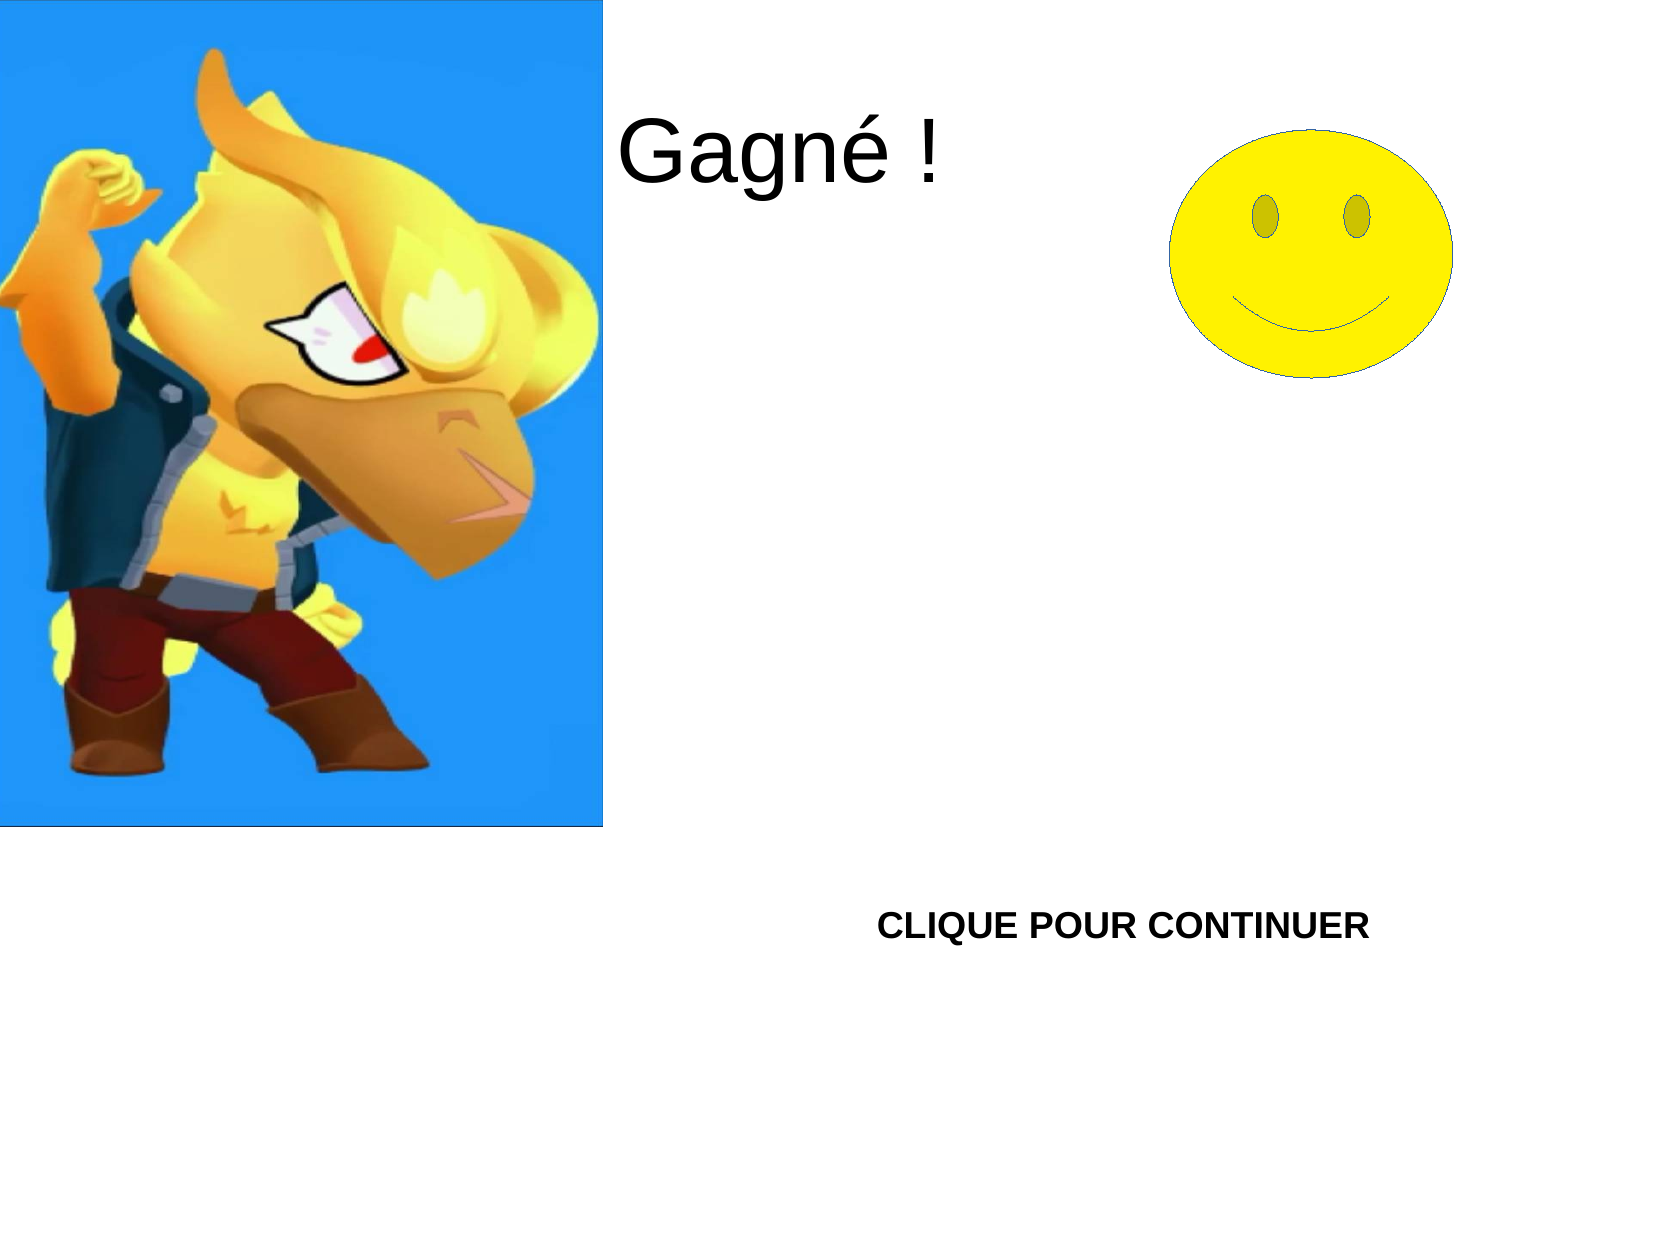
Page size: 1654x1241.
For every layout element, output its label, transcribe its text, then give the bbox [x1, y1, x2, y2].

text_box CLIQUE POUR CONTINUER [862, 897, 1386, 955]
text_box [1169, 129, 1453, 379]
title Gagné ! [603, 47, 1512, 255]
picture [0, 0, 603, 827]
